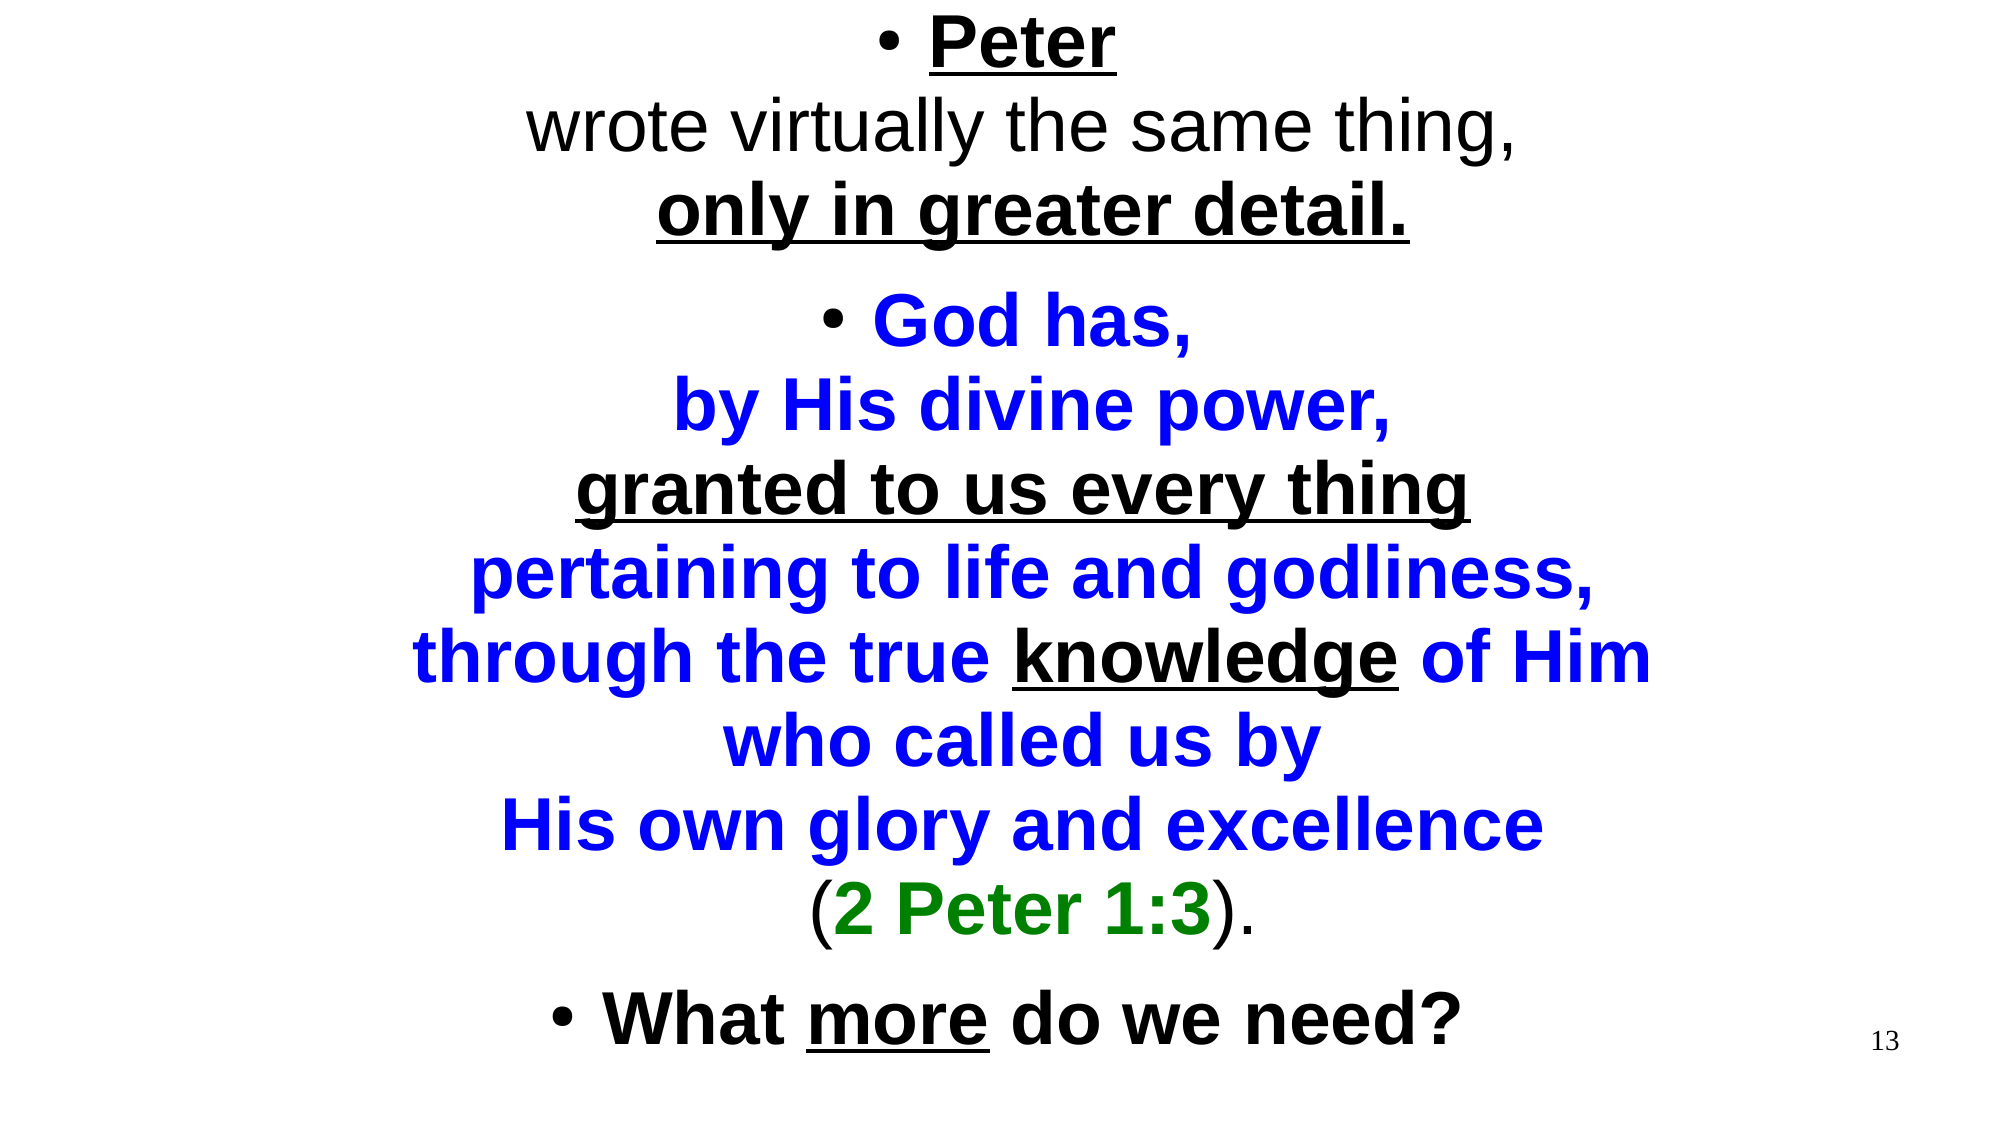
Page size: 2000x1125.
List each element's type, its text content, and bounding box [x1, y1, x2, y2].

list Peter wrote virtually the same thing, only in greater detail. God has, by His divine power, granted to us every thing pertaining to life and godliness, through the true knowledge of Him who called us by His own glory and excellence (2 Peter 1:3). What more do we need? [0, 0, 1996, 1123]
